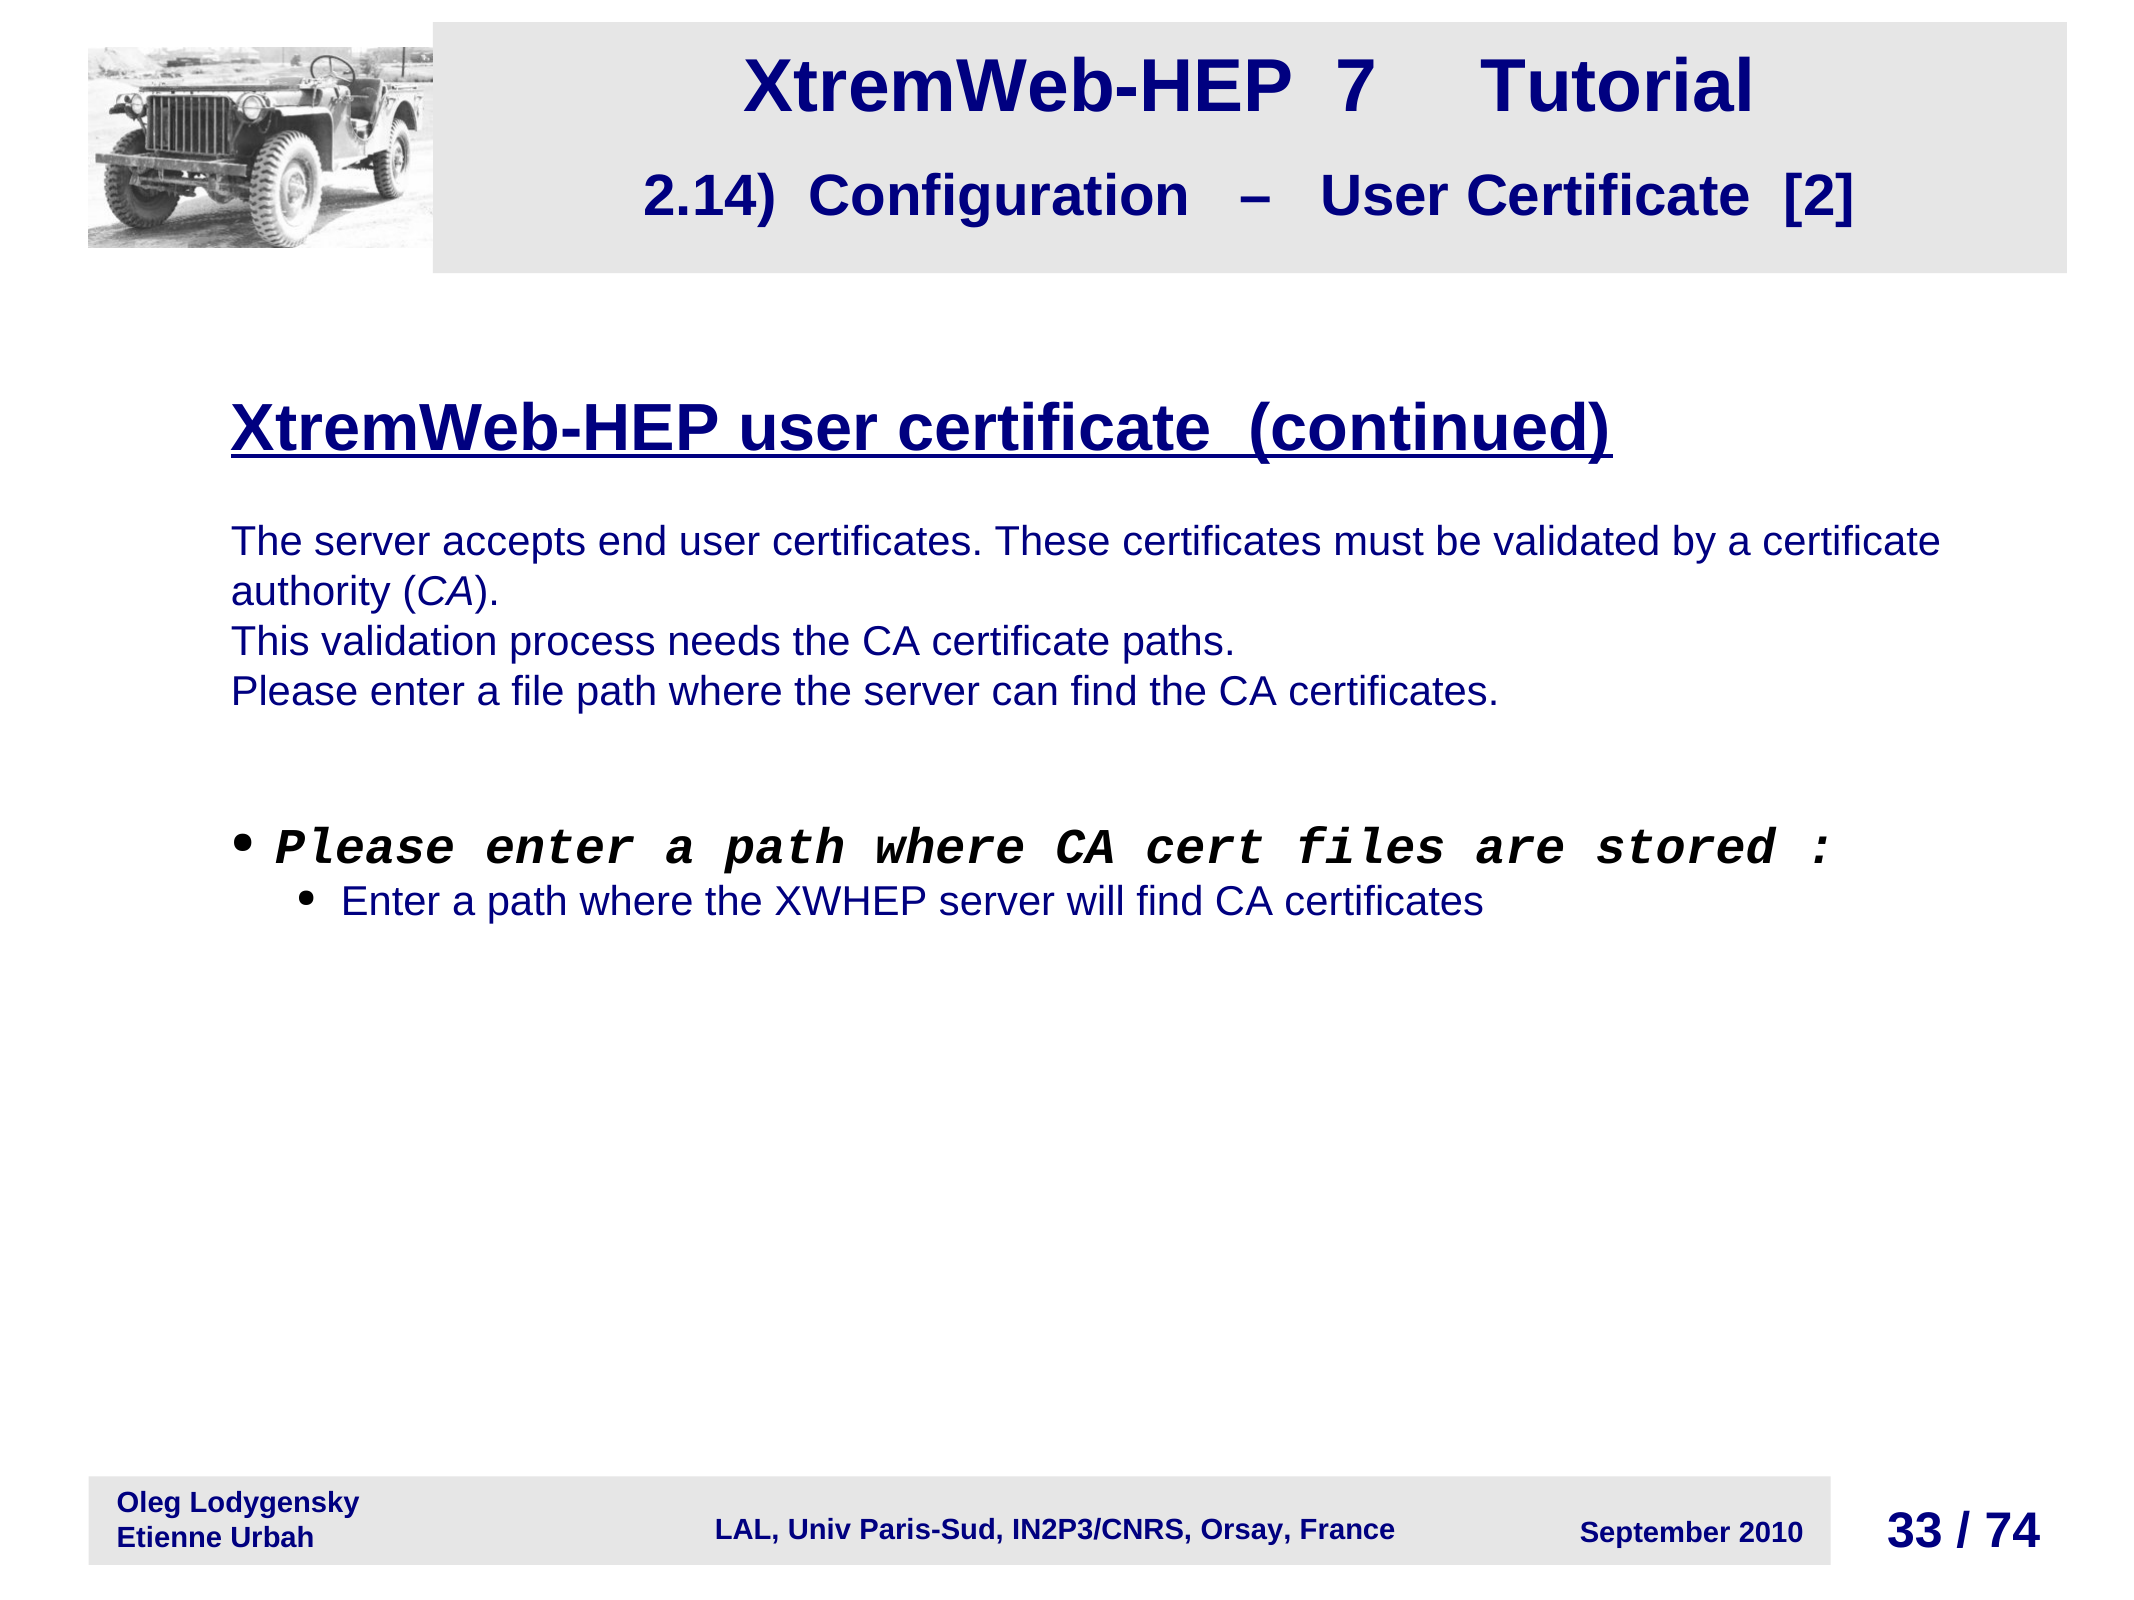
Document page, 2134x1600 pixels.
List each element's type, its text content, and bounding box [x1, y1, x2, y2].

text_box XtremWeb-HEP user certificate (continued) The server accepts end user certificates. These certificates must be validated by a certificate authority (CA). This validation process needs the CA certificate paths. Please enter a file path where the server can find the CA certificates. Please enter a path where CA cert files are stored : Enter a path where the XWHEP server will find CA certificates [221, 383, 2067, 1063]
title 2.14) Configuration – User Certificate [2] [442, 118, 2067, 266]
picture [88, 47, 433, 248]
